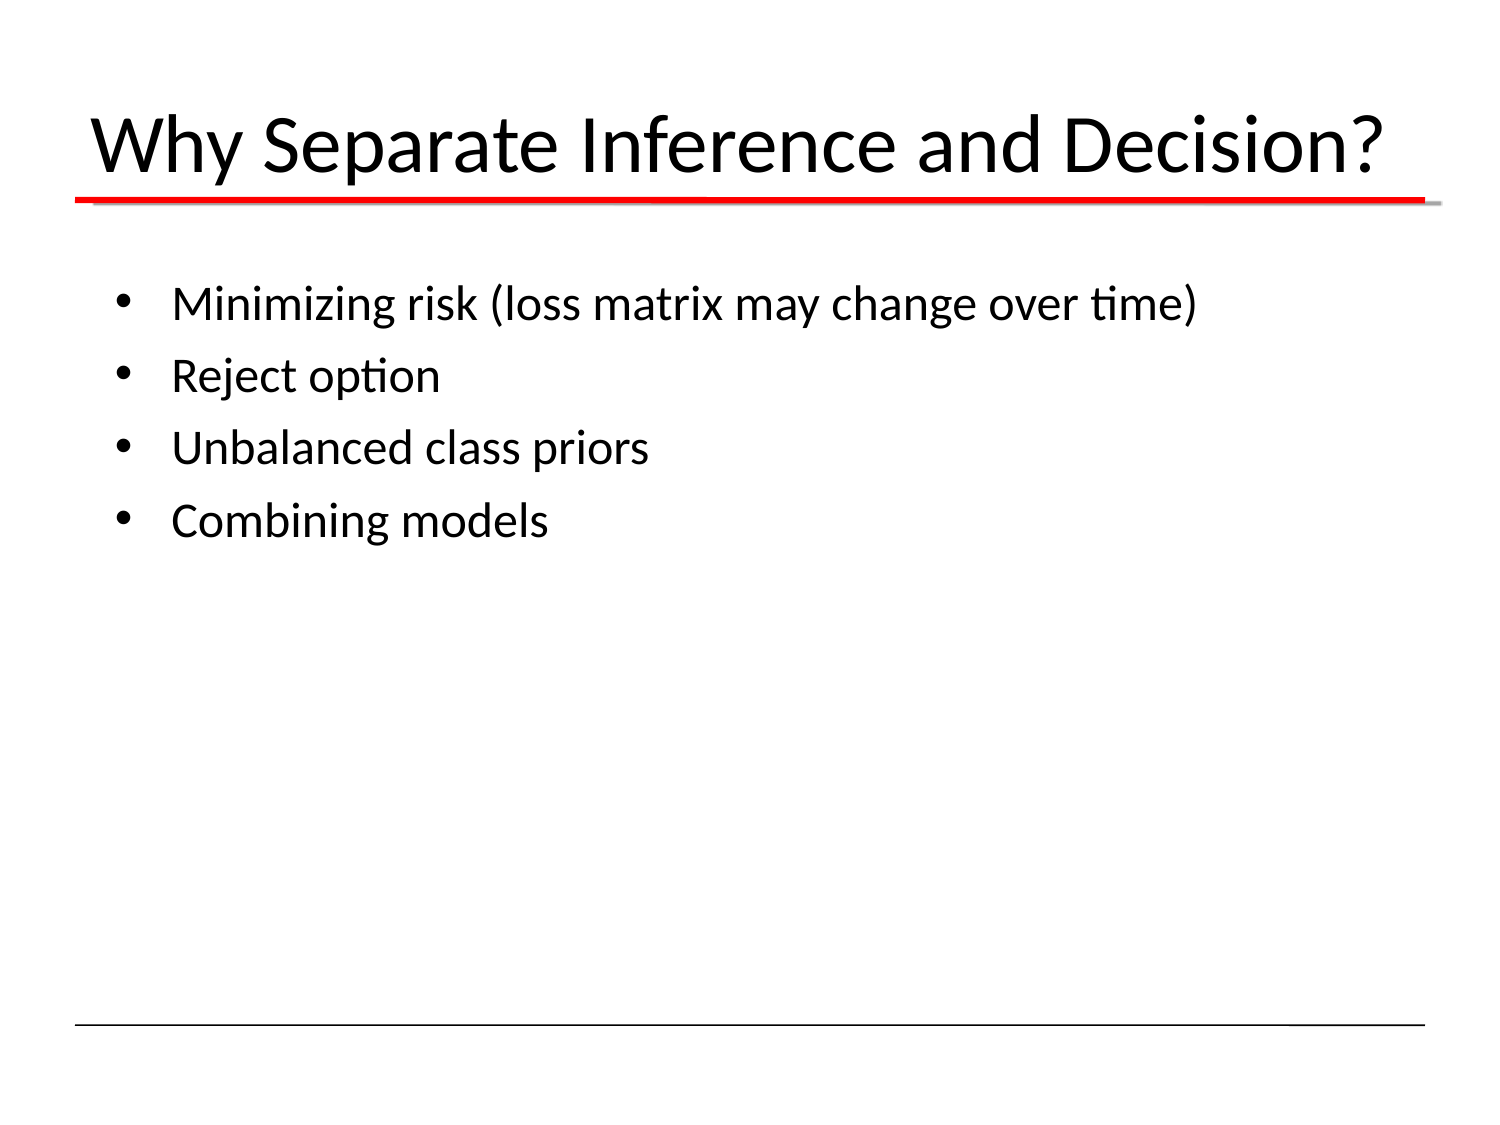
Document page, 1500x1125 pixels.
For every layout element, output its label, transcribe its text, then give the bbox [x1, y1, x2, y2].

title Why Separate Inference and Decision? [75, 31, 1426, 247]
list Minimizing risk (loss matrix may change over time) Reject option Unbalanced class priors Combining models [99, 262, 1401, 1005]
